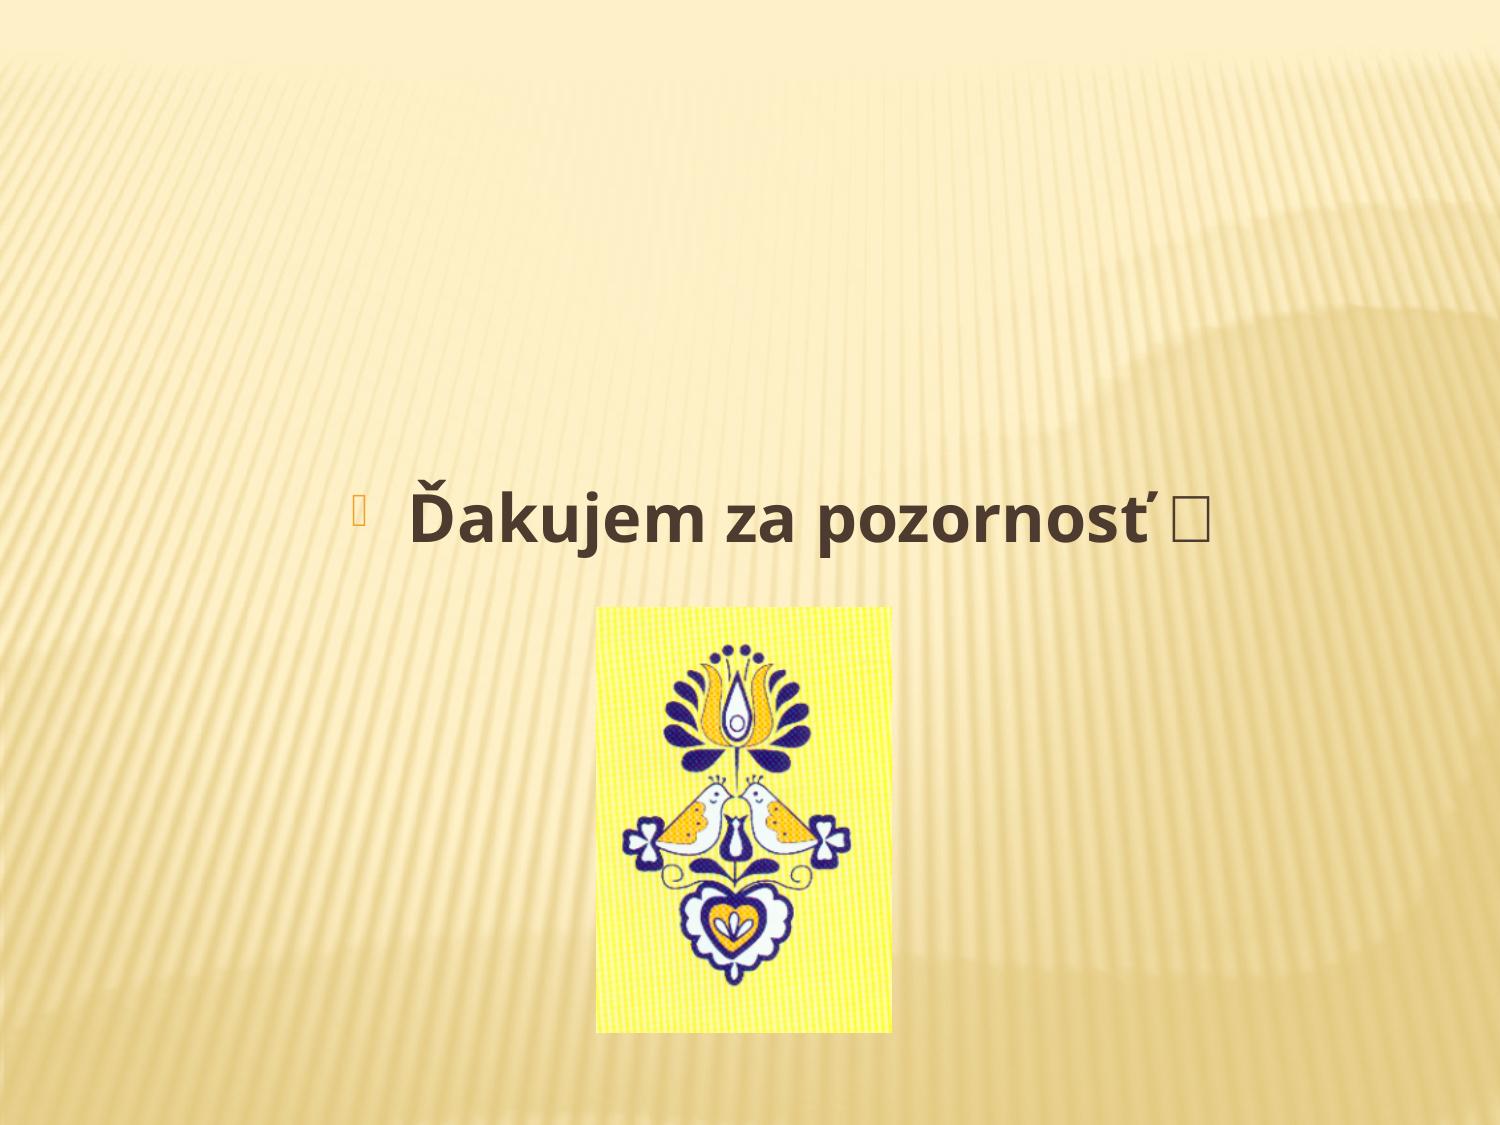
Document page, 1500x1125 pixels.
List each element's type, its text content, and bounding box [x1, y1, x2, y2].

picture [596, 607, 892, 1033]
list Ďakujem za pozornosť  [336, 468, 1380, 935]
